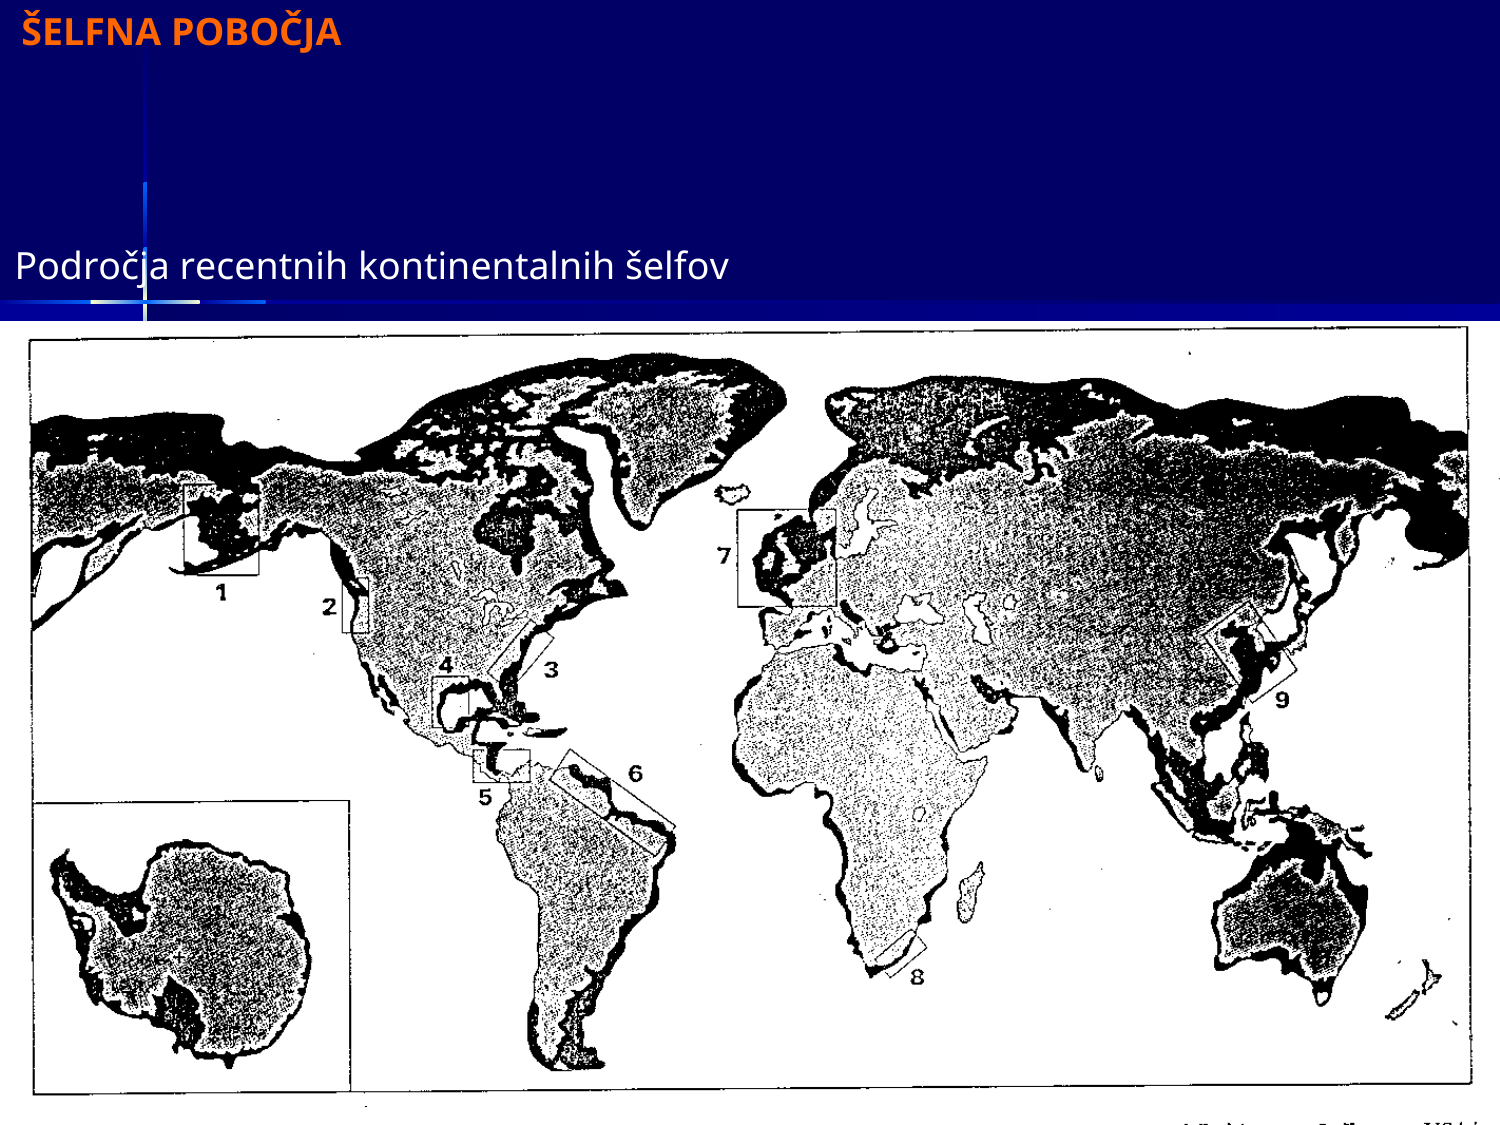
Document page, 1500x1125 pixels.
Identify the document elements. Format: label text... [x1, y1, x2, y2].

text_box ŠELFNA POBOČJA [6, 0, 357, 61]
picture [0, 321, 1500, 1125]
text_box Področja recentnih kontinentalnih šelfov [0, 234, 745, 295]
